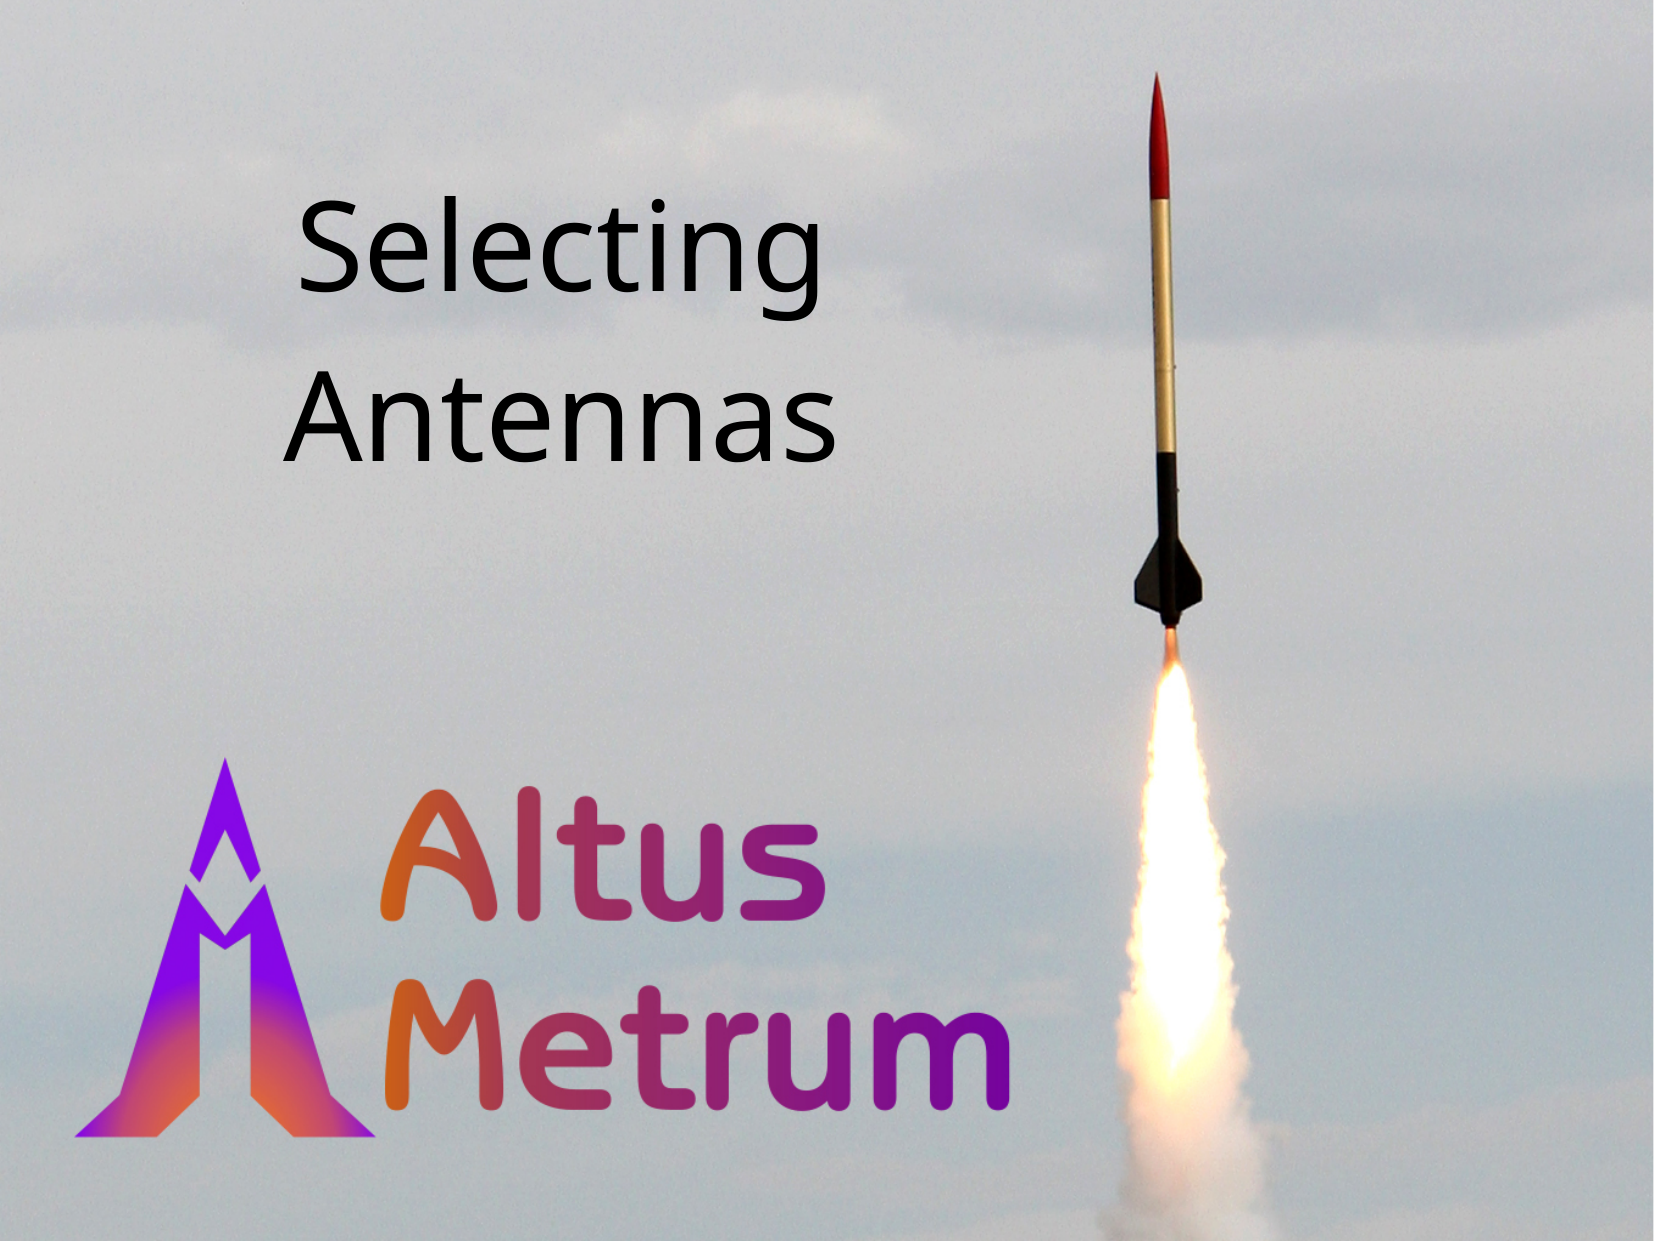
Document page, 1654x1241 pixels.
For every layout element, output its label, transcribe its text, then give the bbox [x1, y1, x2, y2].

text_box Selecting Antennas [74, 150, 1051, 415]
picture [0, 0, 1654, 1241]
